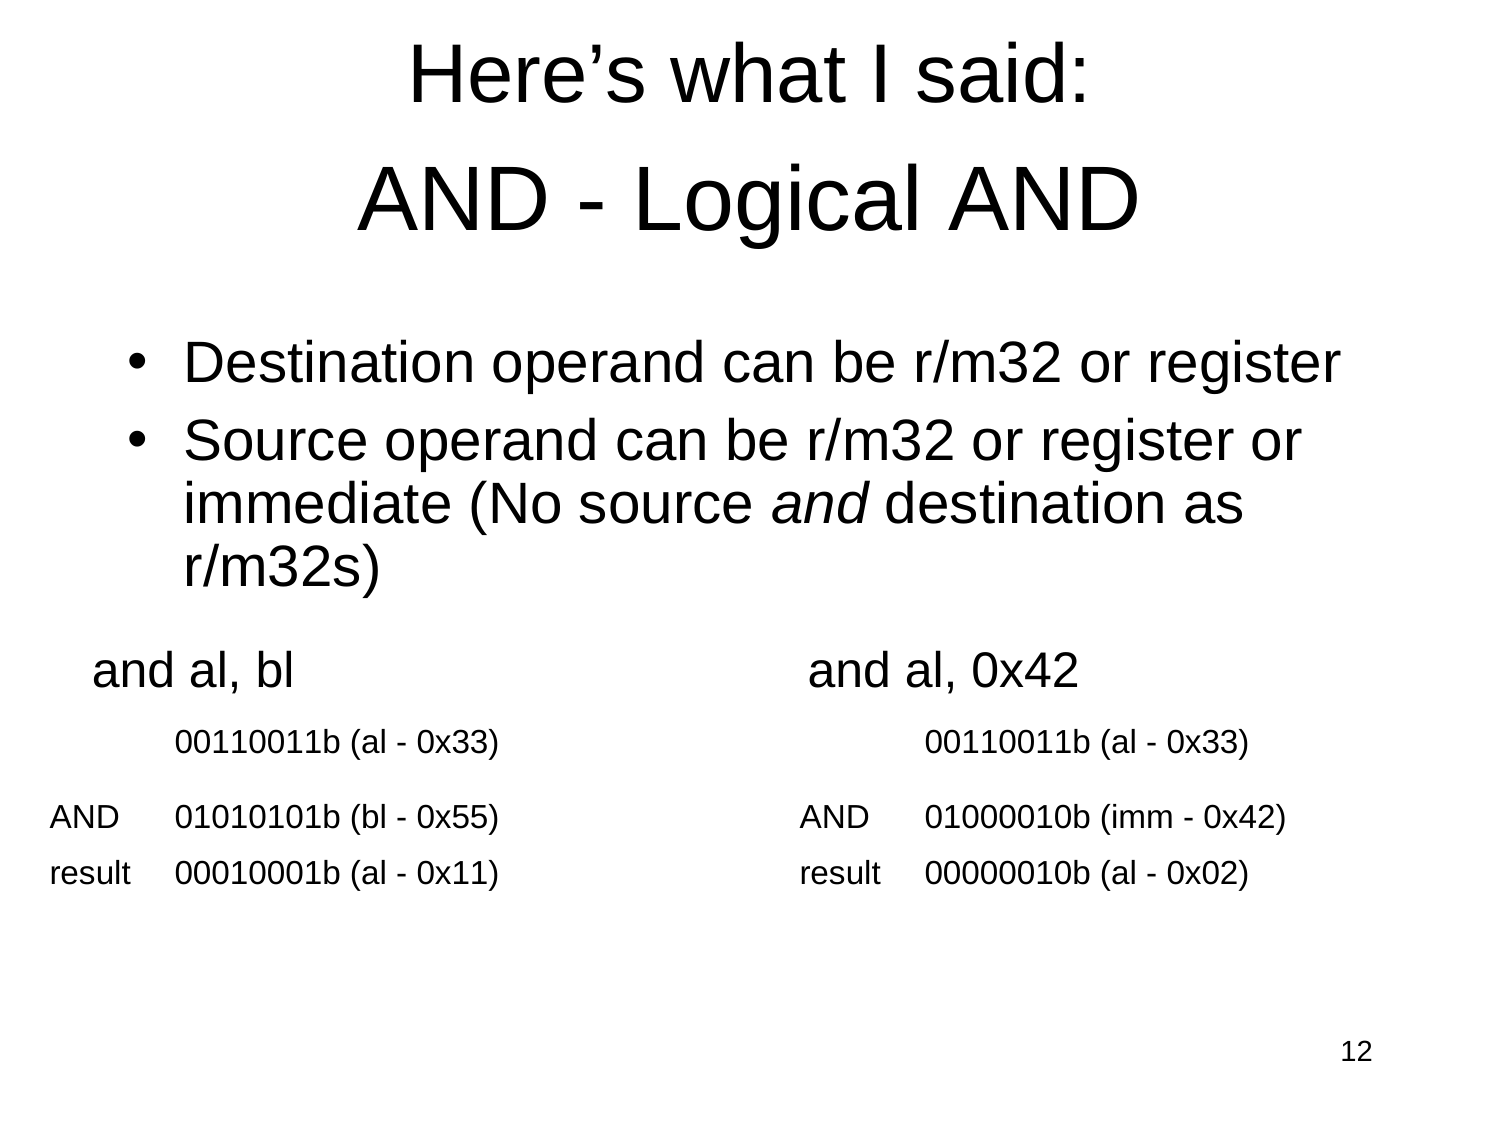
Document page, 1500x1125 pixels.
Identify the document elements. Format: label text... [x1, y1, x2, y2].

table_header [785, 713, 910, 788]
text_box and al, 0x42 [792, 629, 1095, 706]
text_box <number> [1074, 1025, 1388, 1101]
text_box Here’s what I said: [37, 0, 1463, 163]
table_cell AND [35, 788, 160, 843]
table_header [35, 713, 160, 788]
list Destination operand can be r/m32 or register Source operand can be r/m32 or register or immediate (No source and destination as r/m32s) [112, 324, 1388, 638]
table_cell result [785, 843, 910, 899]
text_box and al, bl [77, 629, 310, 706]
table_cell result [35, 843, 160, 899]
table_header 00110011b (al - 0x33) [160, 713, 722, 788]
table_cell 00000010b (al - 0x02) [910, 843, 1472, 899]
table_header 00110011b (al - 0x33) [910, 713, 1472, 788]
title AND - Logical AND [112, 163, 1388, 288]
table_cell 01010101b (bl - 0x55) [160, 788, 722, 843]
table_cell 00010001b (al - 0x11) [160, 843, 722, 899]
table_cell 01000010b (imm - 0x42) [910, 788, 1472, 843]
table_cell AND [785, 788, 910, 843]
